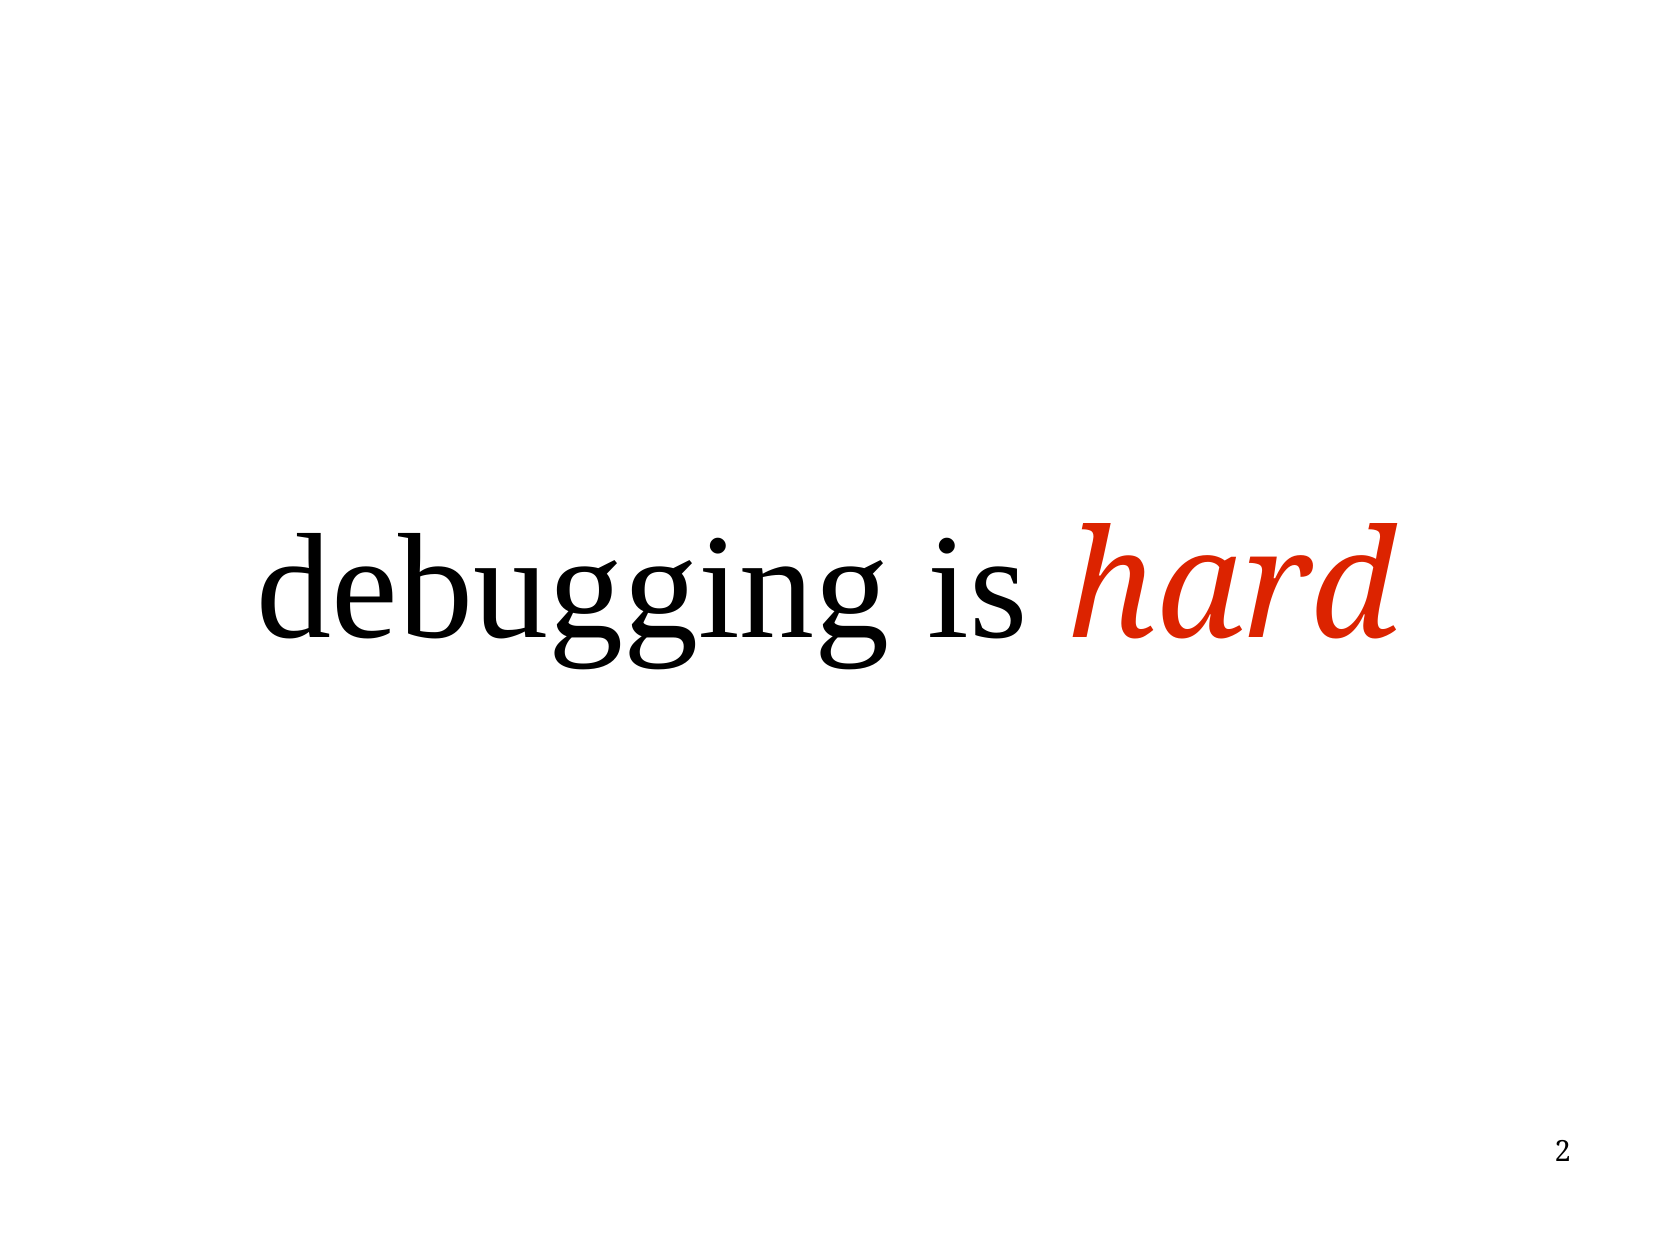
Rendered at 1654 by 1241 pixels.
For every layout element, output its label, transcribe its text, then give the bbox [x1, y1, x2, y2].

subtitle debugging is hard [82, 49, 1571, 1109]
